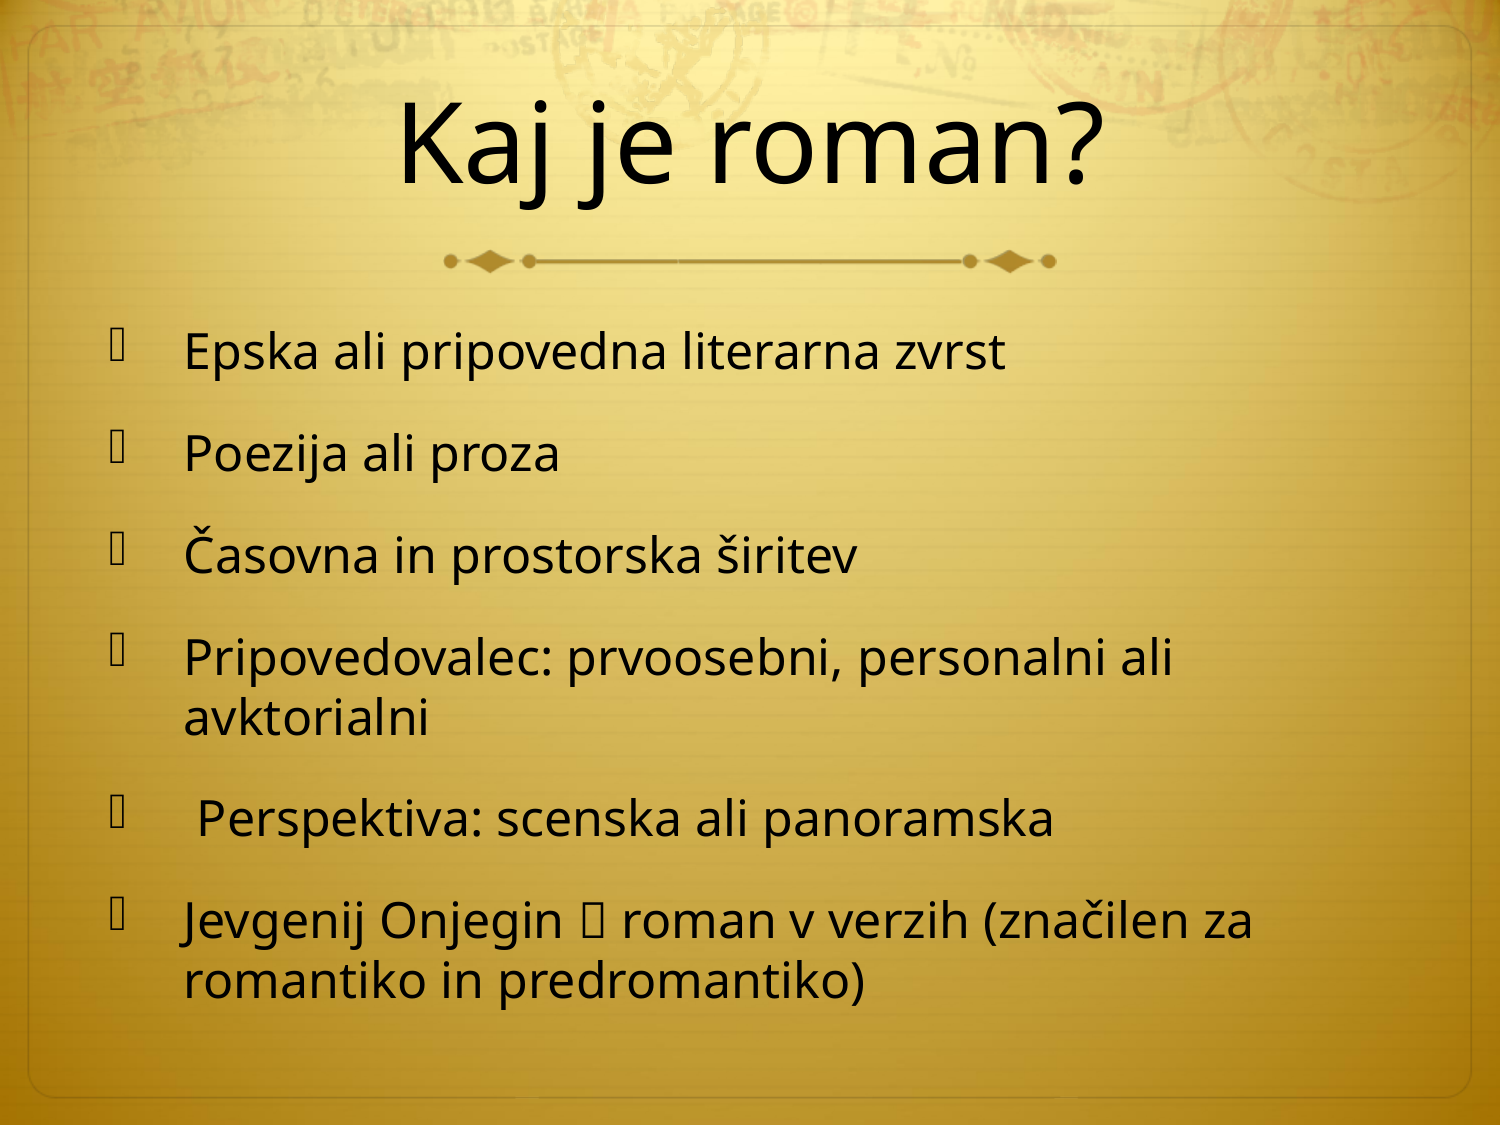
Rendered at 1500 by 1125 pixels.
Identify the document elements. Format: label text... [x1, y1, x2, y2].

list Epska ali pripovedna literarna zvrst Poezija ali proza Časovna in prostorska širitev Pripovedovalec: prvoosebni, personalni ali avktorialni Perspektiva: scenska ali panoramska Jevgenij Onjegin  roman v verzih (značilen za romantiko in predromantiko) [93, 312, 1407, 988]
picture [0, 0, 1500, 1125]
title Kaj je roman? [93, 45, 1407, 233]
